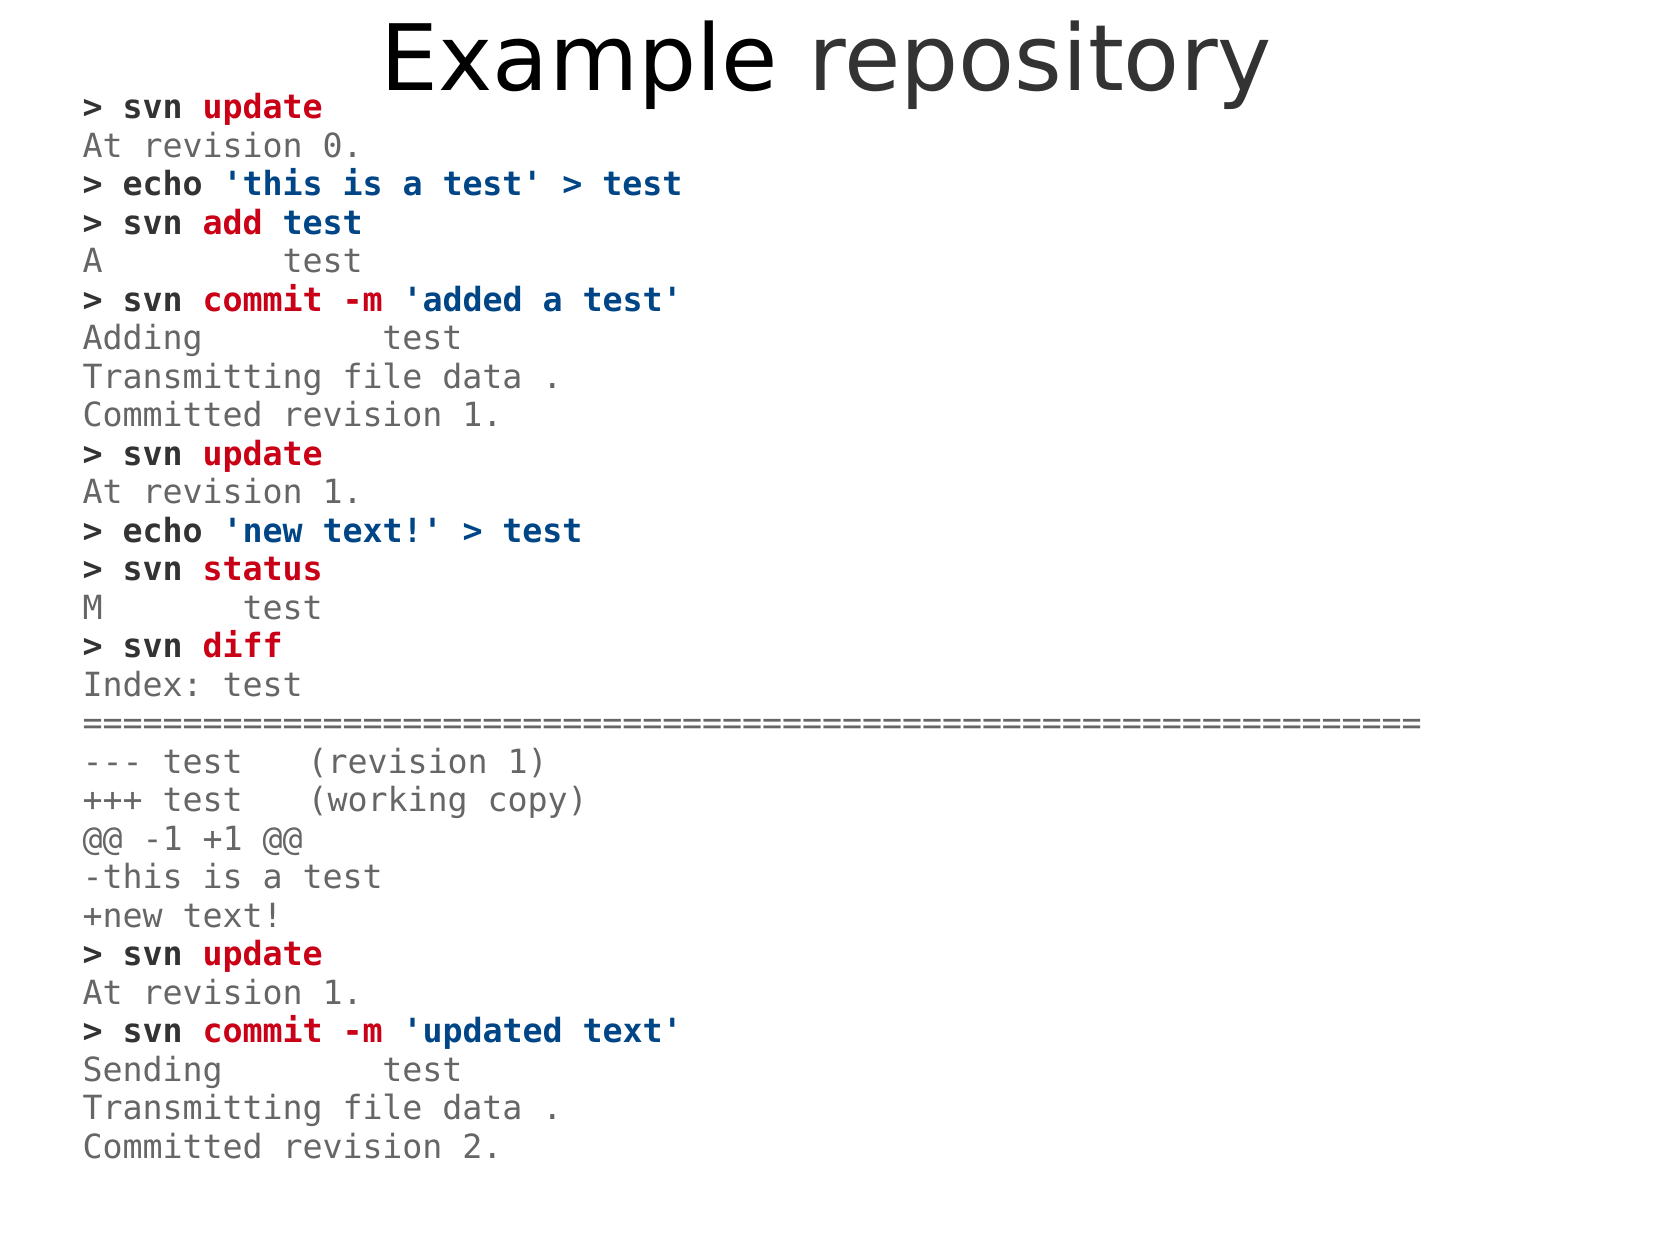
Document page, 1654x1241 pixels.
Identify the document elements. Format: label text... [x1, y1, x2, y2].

title Example repository [82, 0, 1571, 87]
subtitle > svn update At revision 0. > echo 'this is a test' > test > svn add test A test > svn commit -m 'added a test' Adding test Transmitting file data . Committed revision 1. > svn update At revision 1. > echo 'new text!' > test > svn status M test > svn diff Index: test =================================================================== --- test (revision 1) +++ test (working copy) @@ -1 +1 @@ -this is a test +new text! > svn update At revision 1. > svn commit -m 'updated text' Sending test Transmitting file data . Committed revision 2. [82, 87, 1571, 1205]
